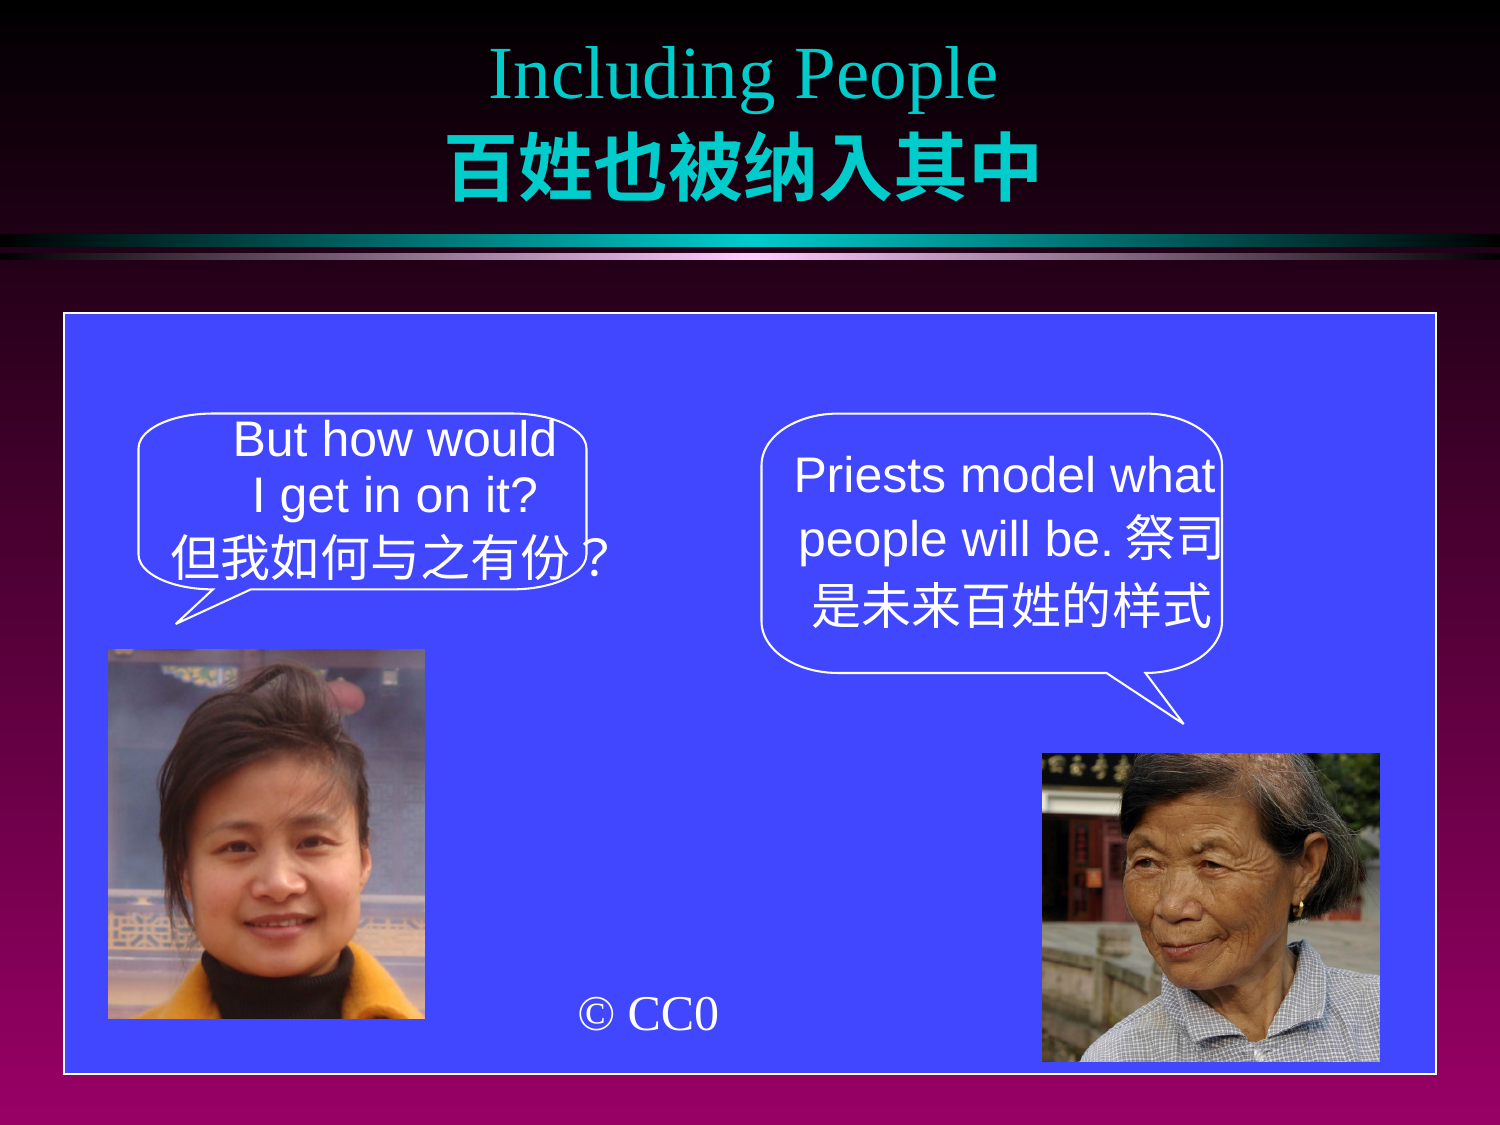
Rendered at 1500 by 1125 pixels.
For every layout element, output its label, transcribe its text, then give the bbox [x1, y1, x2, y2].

title Including People 百姓也被纳入其中 [99, 37, 1388, 225]
text_box © CC0 [562, 978, 938, 1049]
text_box But how would I get in on it? 但我如何与之有份？ [138, 413, 587, 624]
text_box Priests model what people will be.祭司 是未来百姓的样式 [761, 413, 1223, 725]
picture [1042, 753, 1380, 1062]
text_box [63, 313, 1437, 1074]
picture [108, 649, 425, 1019]
